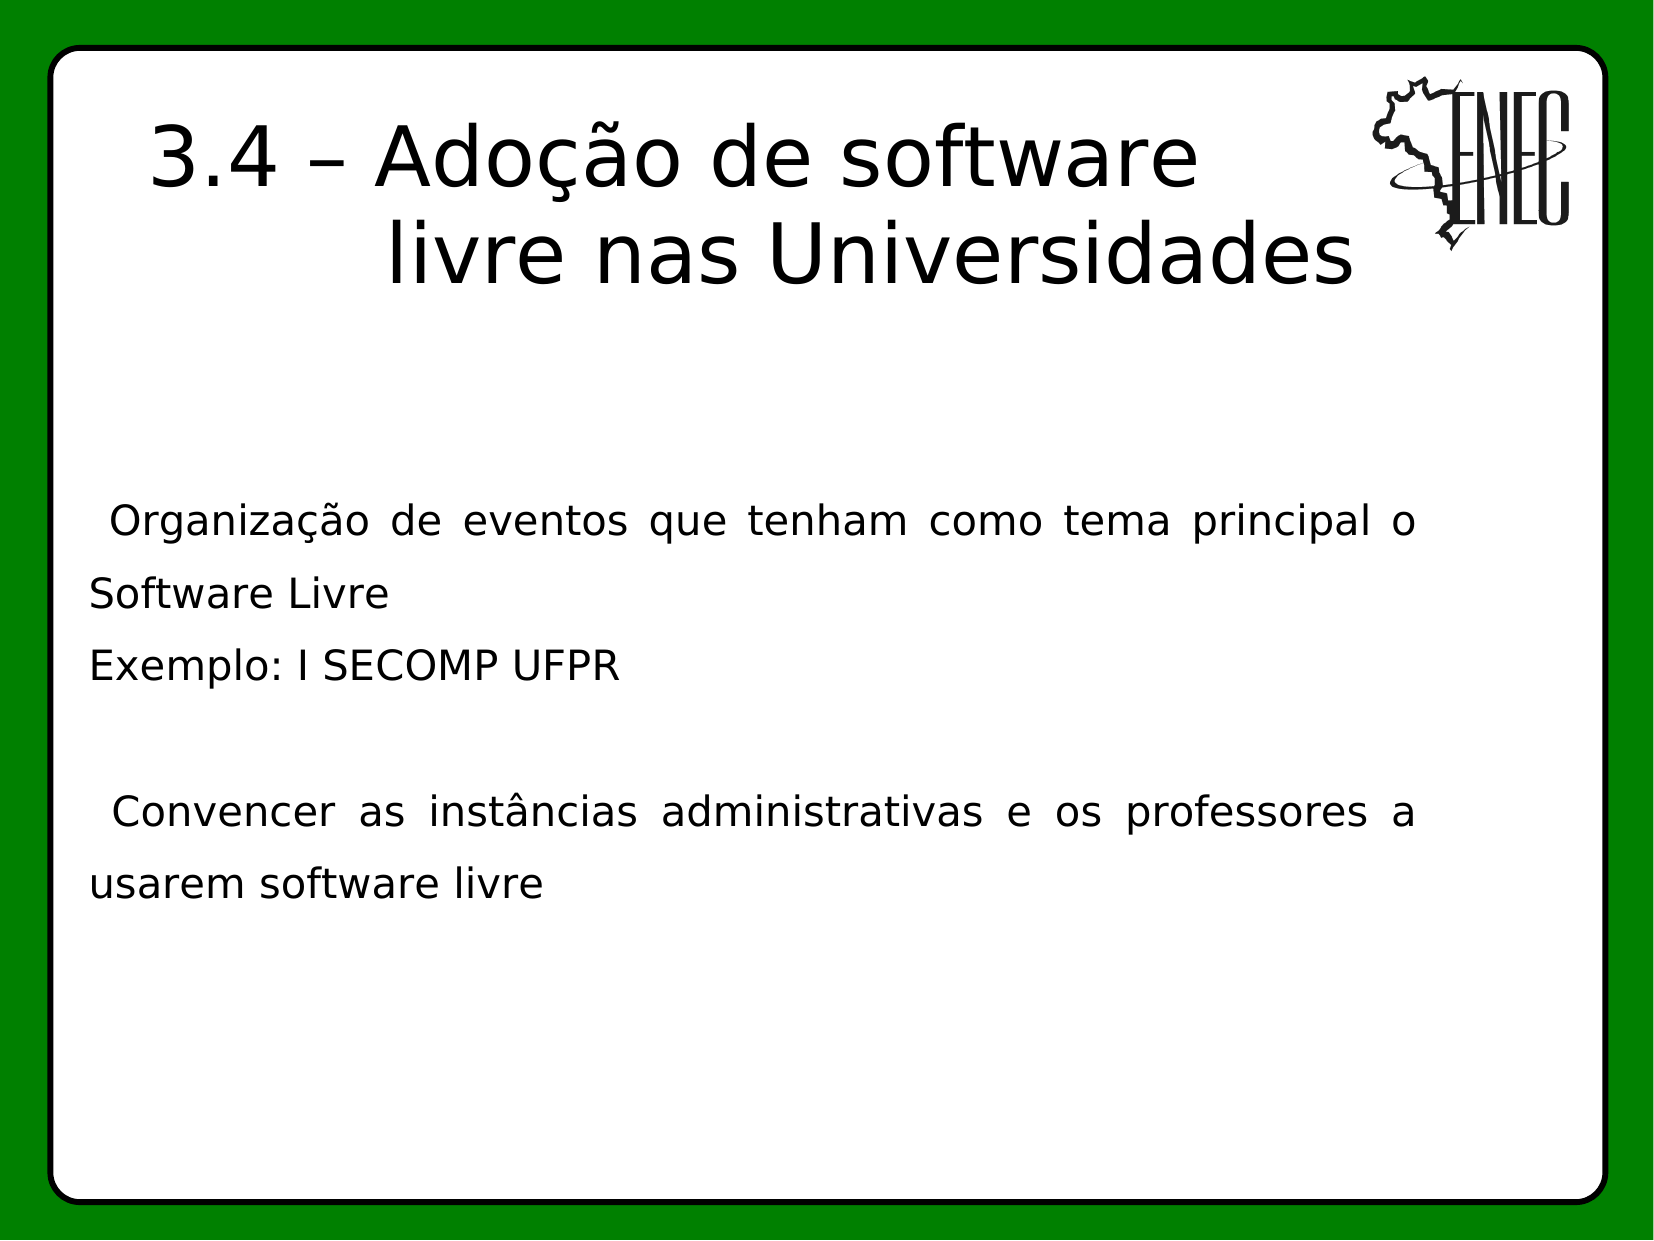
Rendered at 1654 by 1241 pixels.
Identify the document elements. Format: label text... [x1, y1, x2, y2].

list Organização de eventos que tenham como tema principal o Software Livre Exemplo: I SECOMP UFPR Convencer as instâncias administrativas e os professores a usarem software livre [88, 472, 1418, 1127]
title 3.4 – Adoção de software livre nas Universidades [121, 102, 1534, 311]
picture [1367, 71, 1575, 273]
